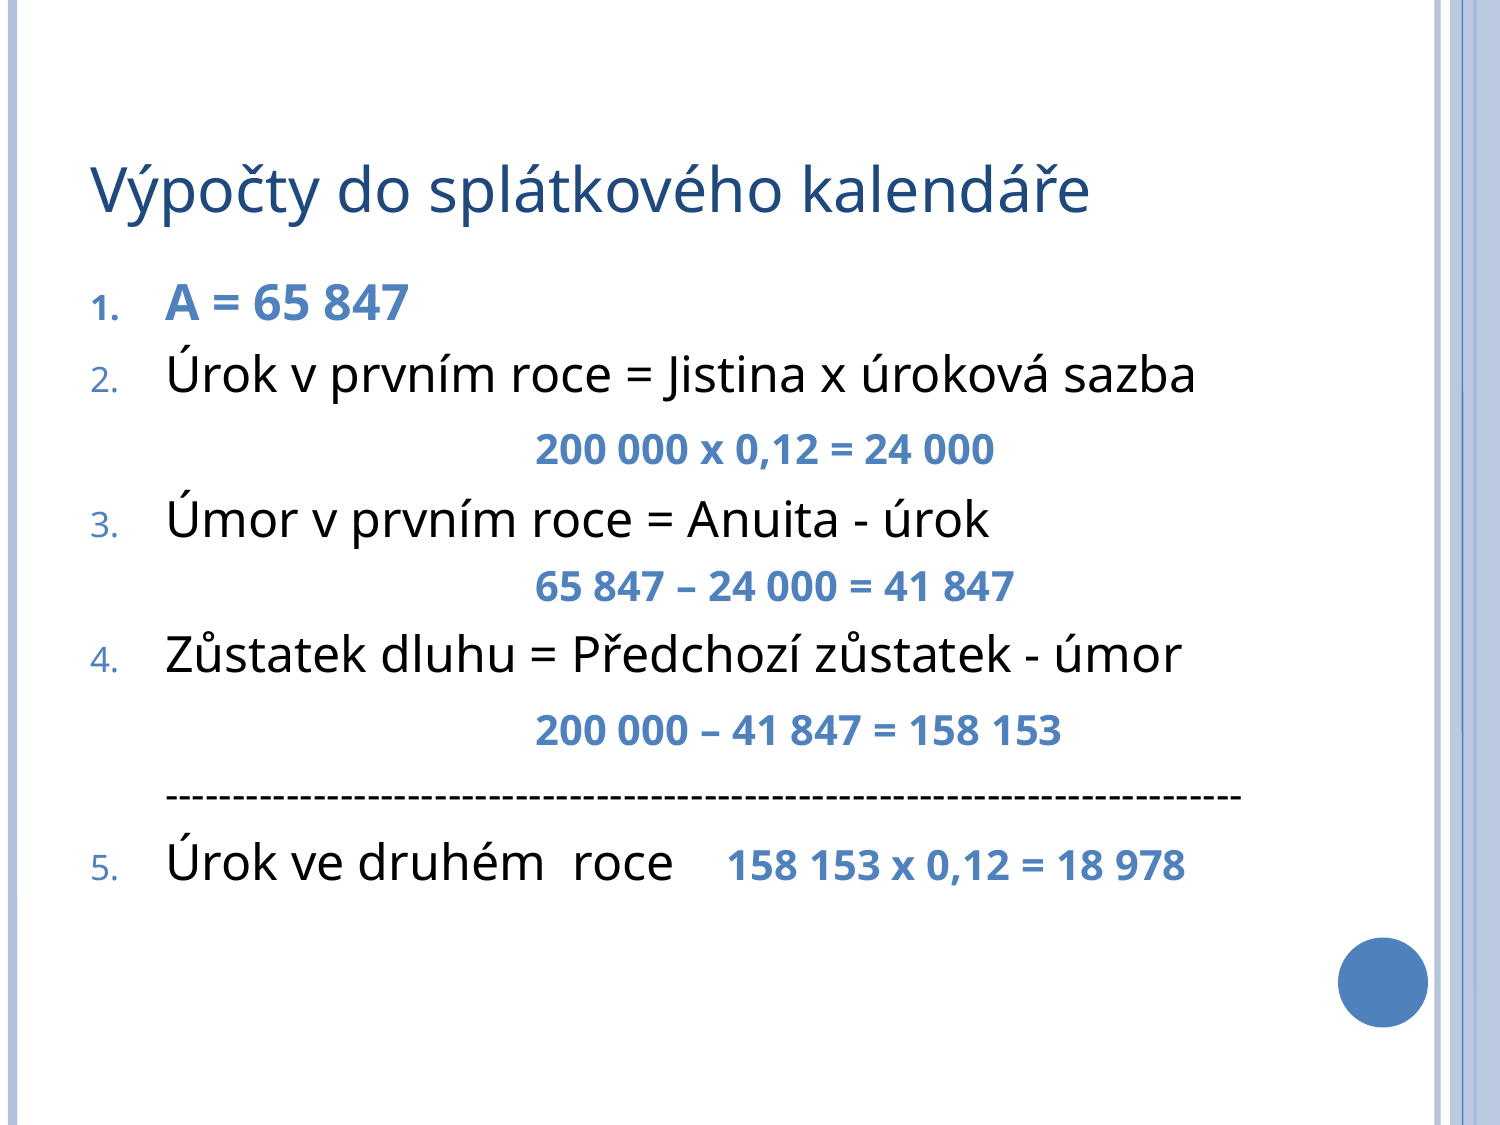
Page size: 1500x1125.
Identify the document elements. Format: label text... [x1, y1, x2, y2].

list A = 65 847 Úrok v prvním roce = Jistina x úroková sazba 200 000 x 0,12 = 24 000 Úmor v prvním roce = Anuita - úrok 65 847 – 24 000 = 41 847 Zůstatek dluhu = Předchozí zůstatek - úmor 200 000 – 41 847 = 158 153 -------------------------------------------------------------------------------- Úrok ve druhém roce 158 153 x 0,12 = 18 978 [75, 262, 1300, 1062]
title Výpočty do splátkového kalendáře [75, 45, 1300, 233]
